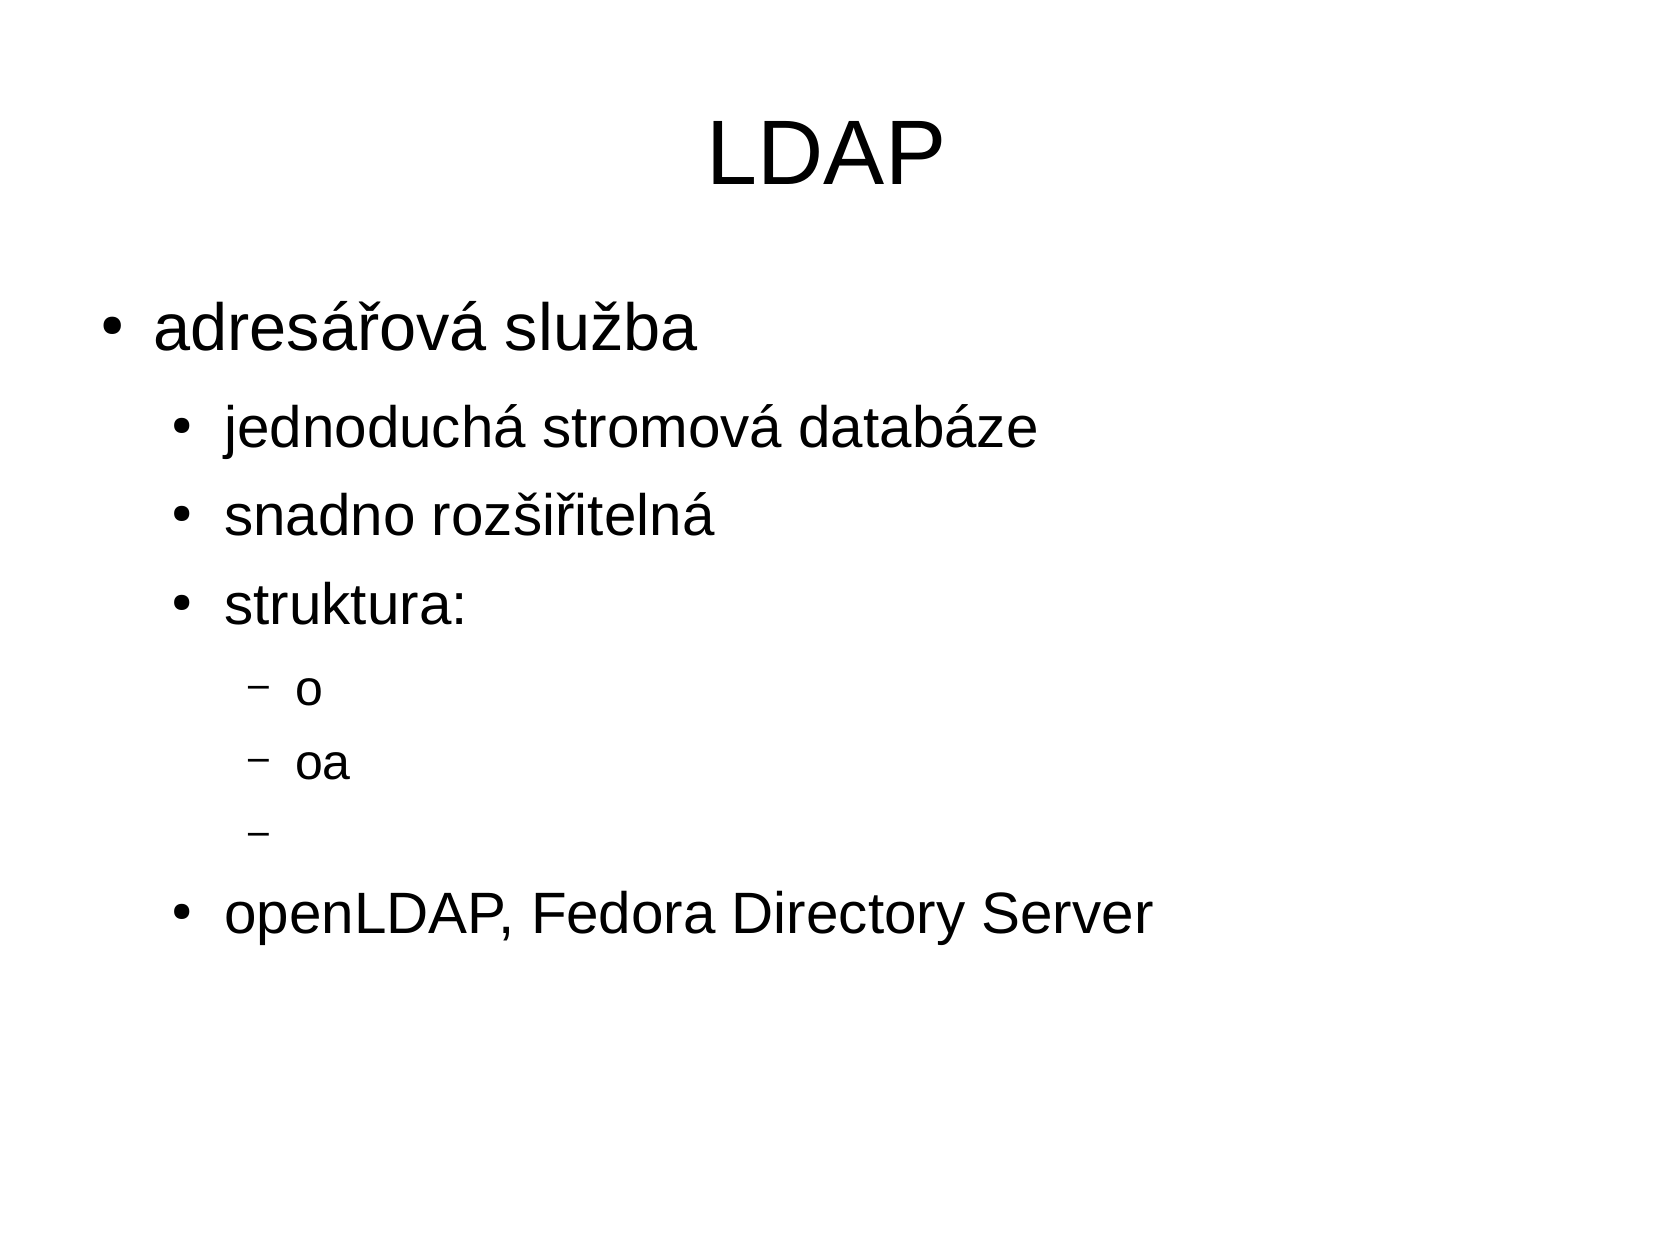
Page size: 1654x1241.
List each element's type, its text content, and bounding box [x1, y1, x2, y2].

list adresářová služba jednoduchá stromová databáze snadno rozšiřitelná struktura: o oa openLDAP, Fedora Directory Server [82, 290, 1571, 1094]
title LDAP [82, 56, 1571, 250]
